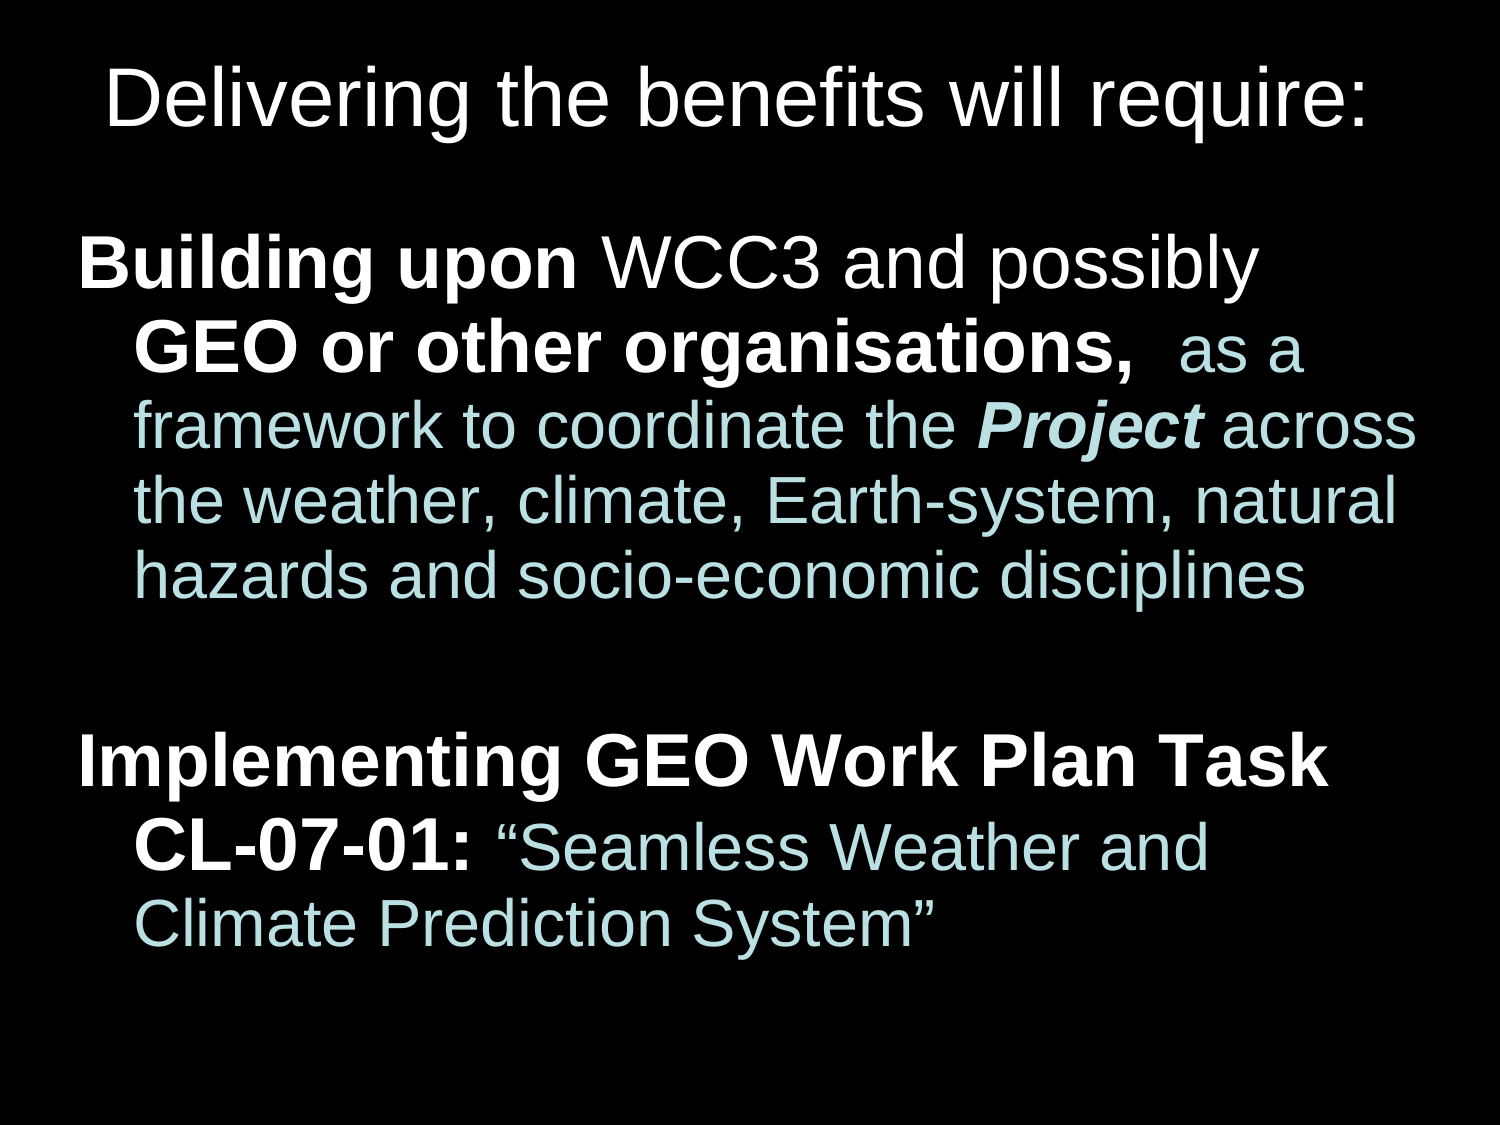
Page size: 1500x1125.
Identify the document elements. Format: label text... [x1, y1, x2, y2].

list Building upon WCC3 and possibly GEO or other organisations, as a framework to coordinate the Project across the weather, climate, Earth-system, natural hazards and socio-economic disciplines Implementing GEO Work Plan Task CL-07-01: “Seamless Weather and Climate Prediction System” [62, 212, 1450, 1125]
title Delivering the benefits will require: [0, 36, 1475, 252]
